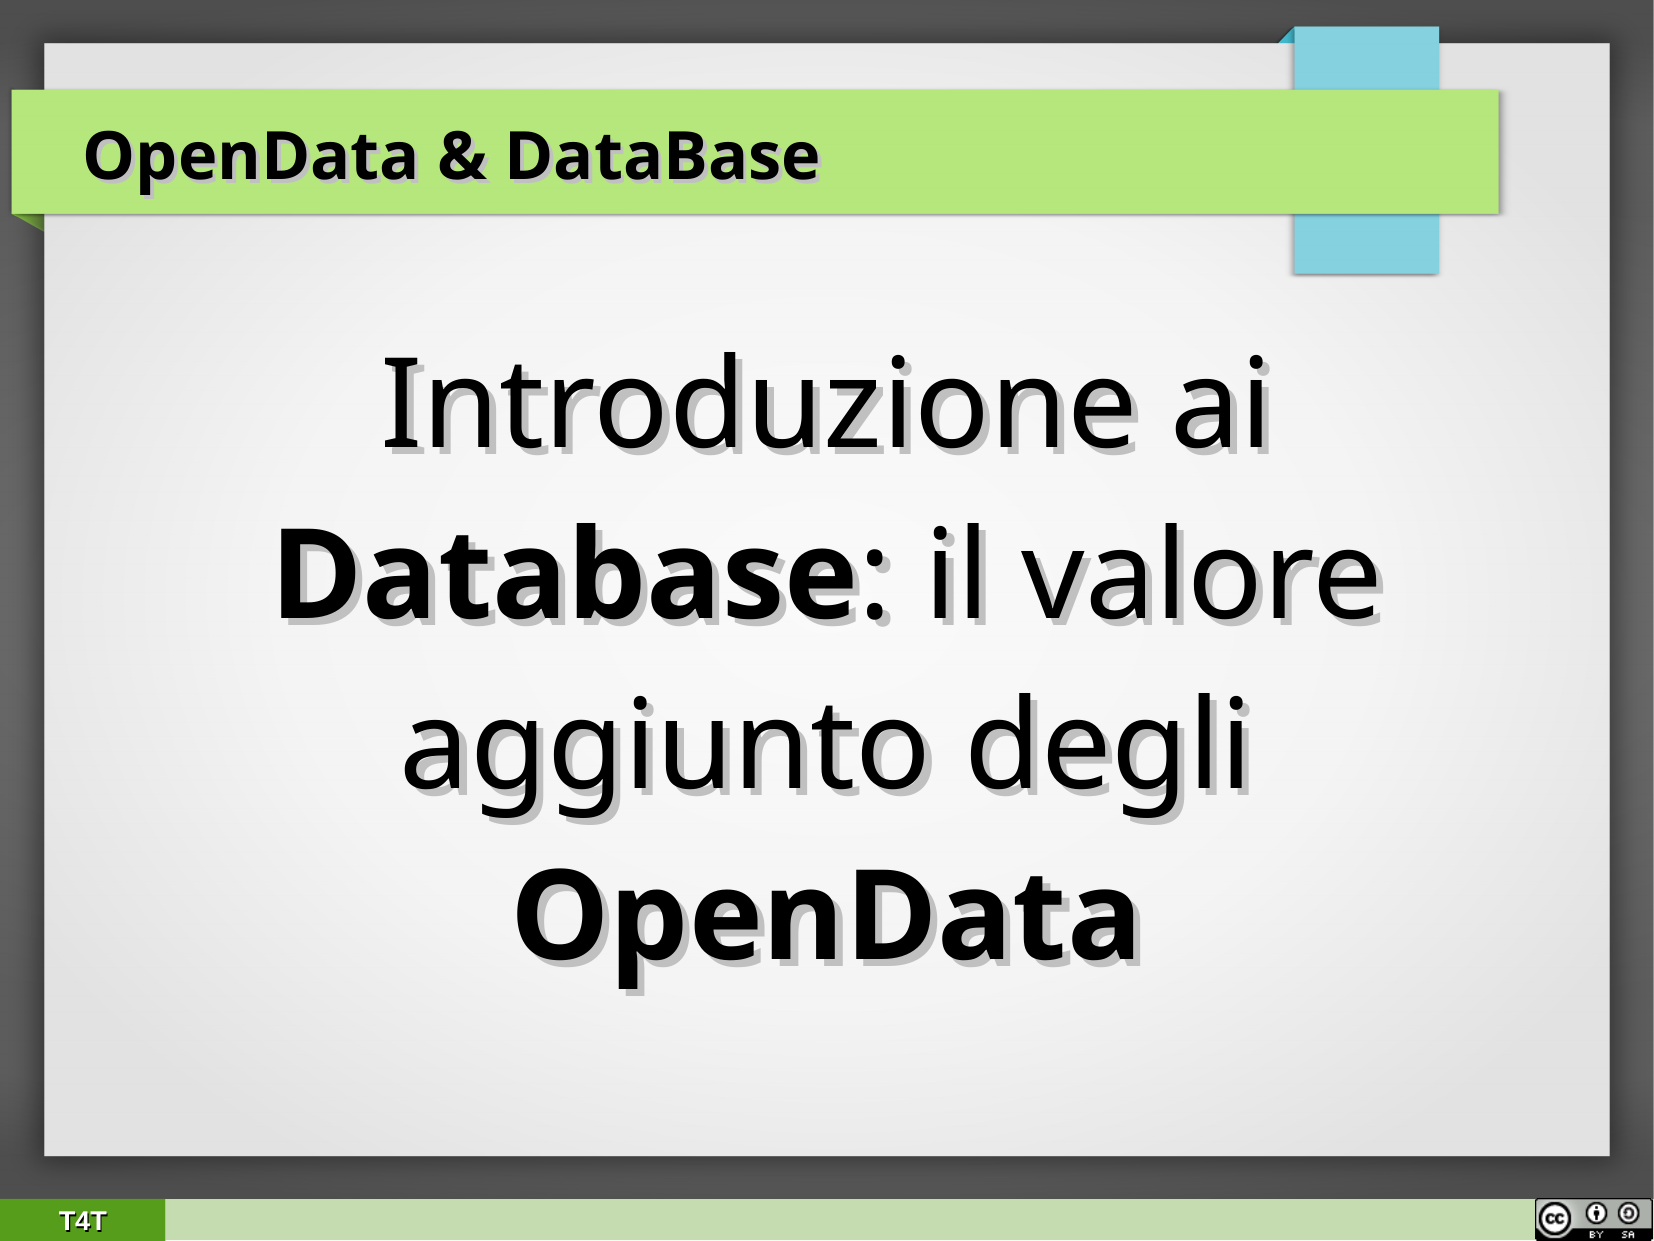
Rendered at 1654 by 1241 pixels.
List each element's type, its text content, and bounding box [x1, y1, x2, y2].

title OpenData & DataBase [82, 94, 1264, 213]
subtitle Introduzione ai Database: il valore aggiunto degli OpenData [82, 295, 1571, 1015]
picture [0, 0, 1654, 1241]
